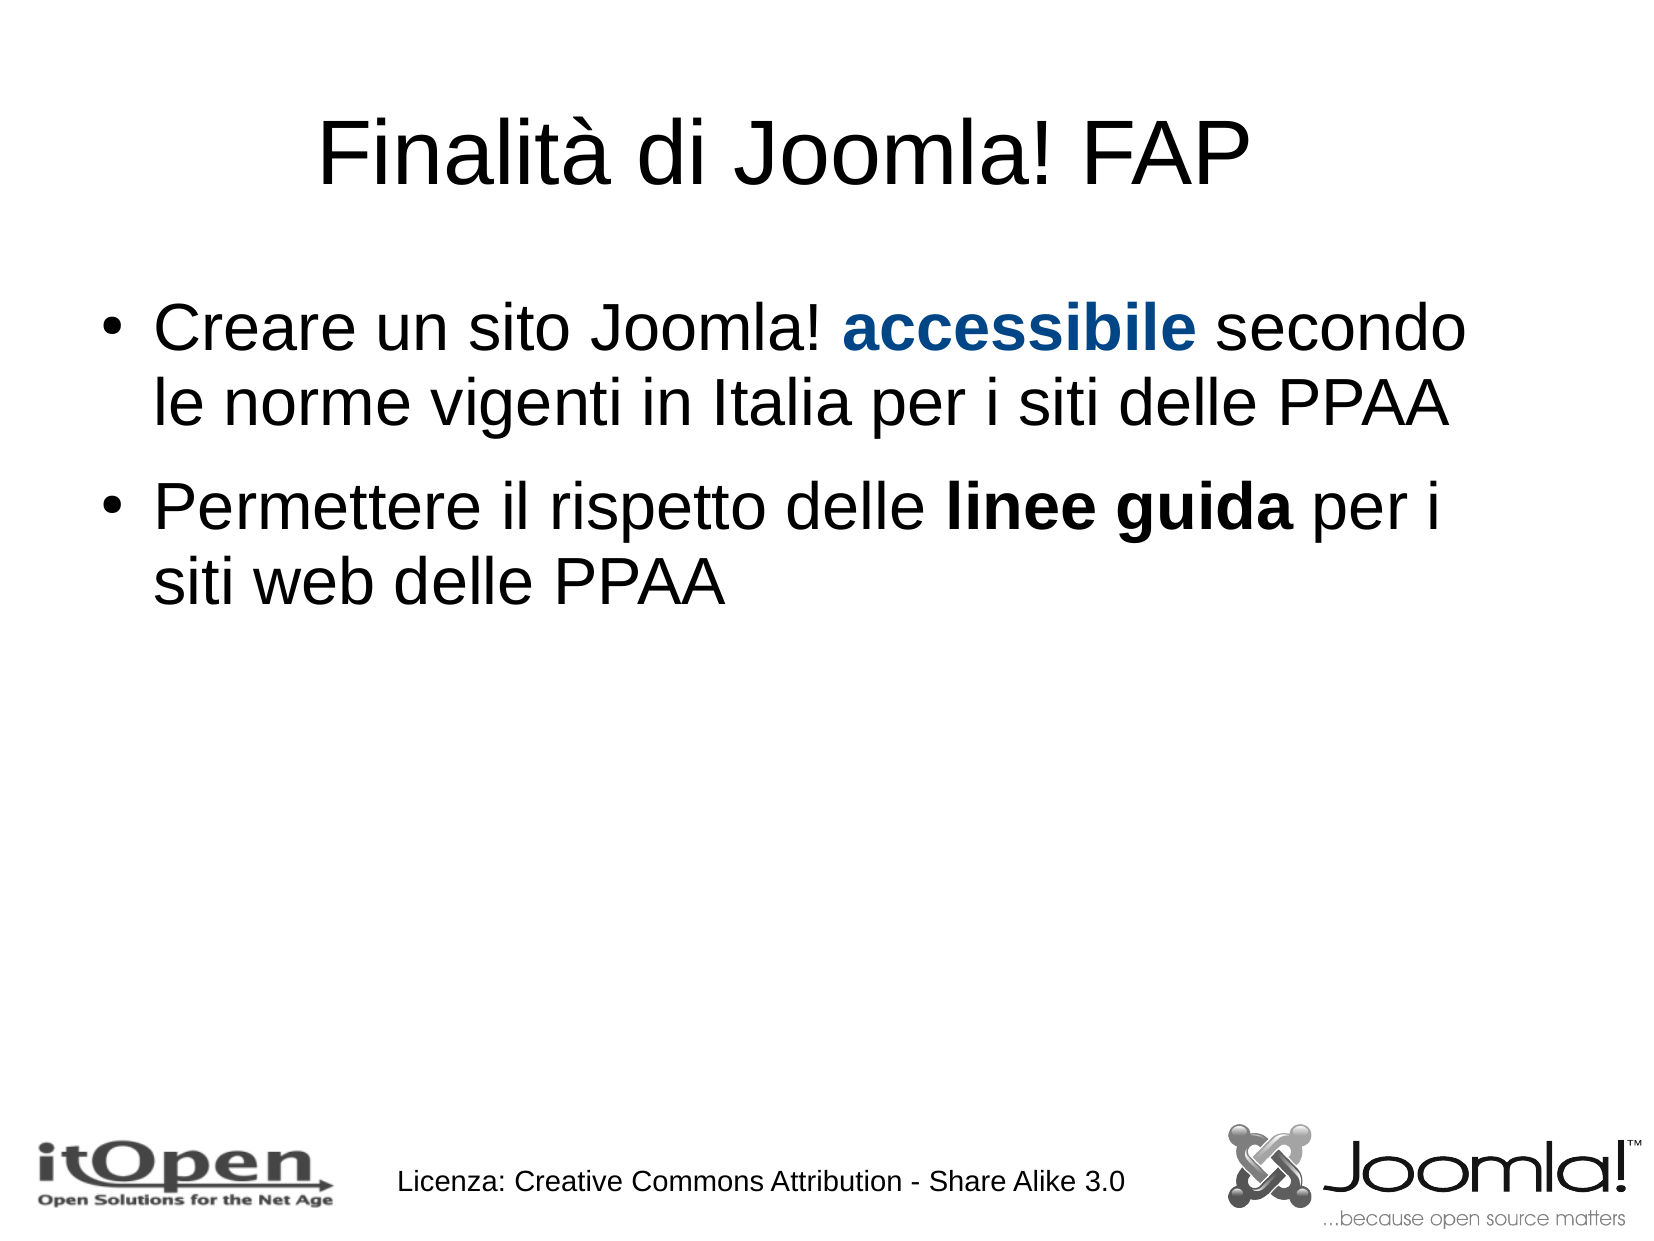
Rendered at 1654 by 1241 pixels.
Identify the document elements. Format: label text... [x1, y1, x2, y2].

title Finalità di Joomla! FAP [41, 49, 1530, 257]
list Creare un sito Joomla! accessibile secondo le norme vigenti in Italia per i siti delle PPAA Permettere il rispetto delle linee guida per i siti web delle PPAA [82, 290, 1538, 1099]
